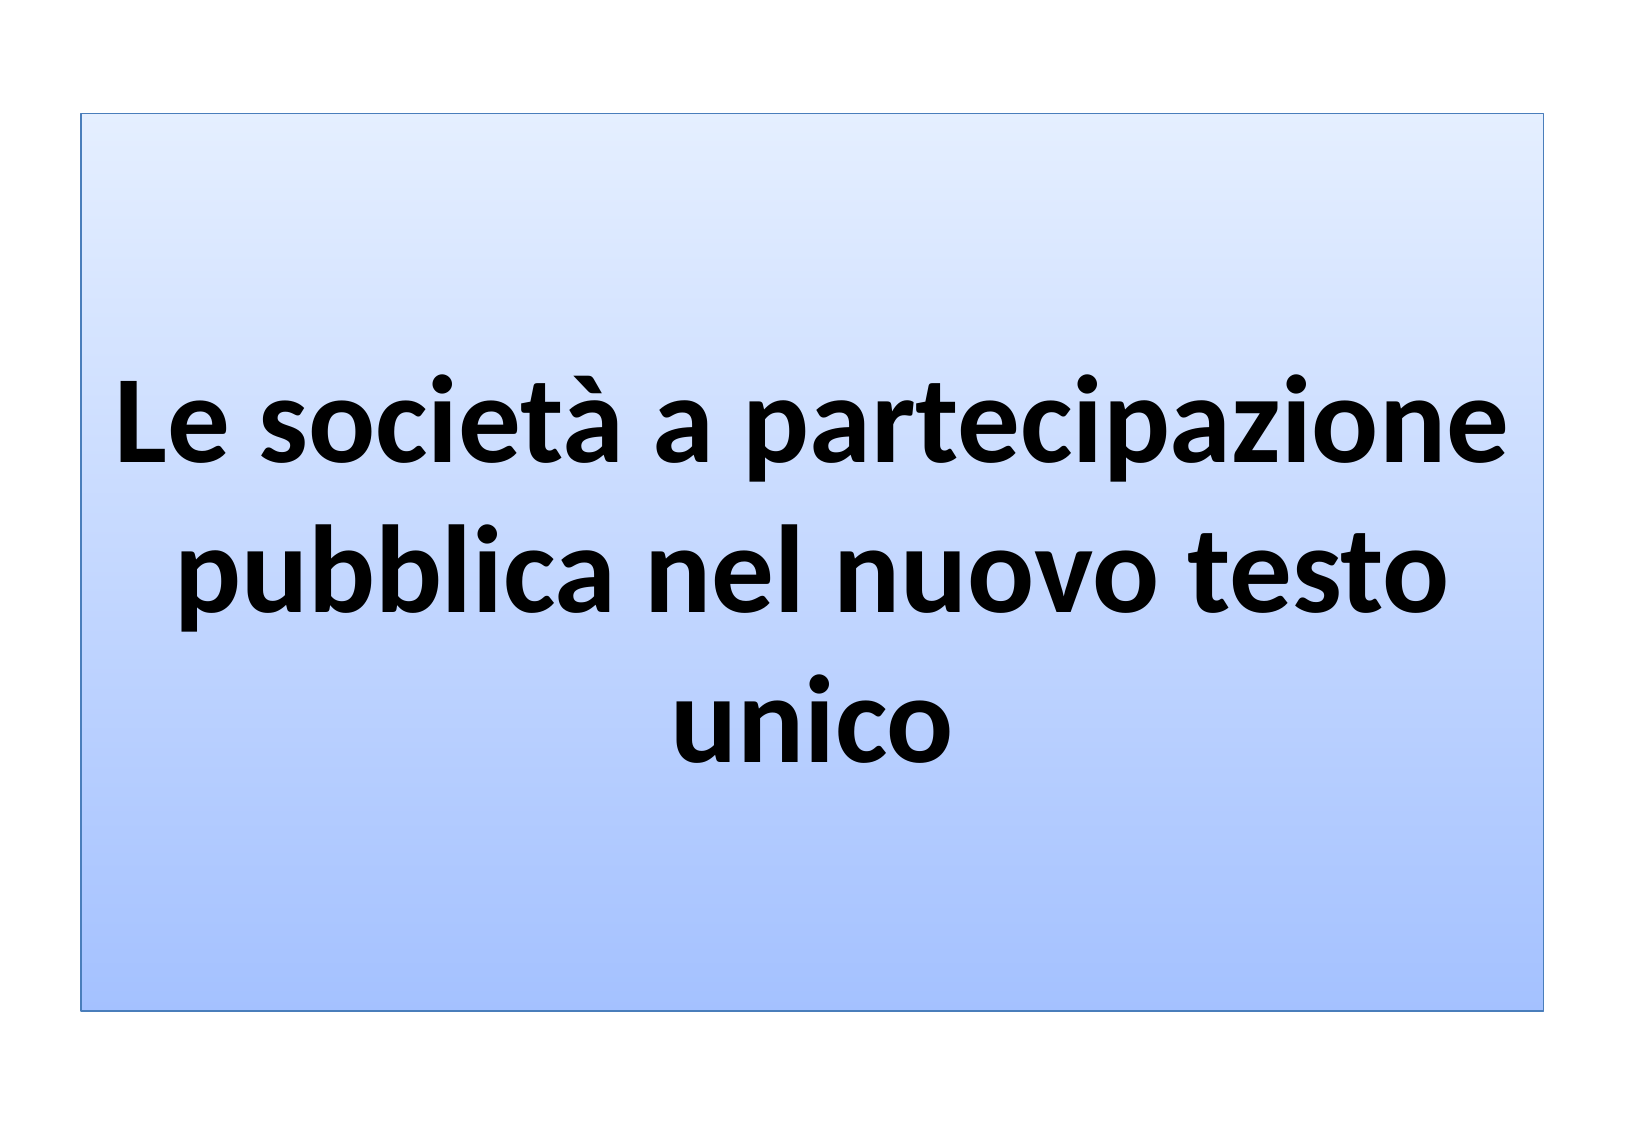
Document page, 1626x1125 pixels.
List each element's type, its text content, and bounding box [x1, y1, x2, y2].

text_box Le società a partecipazione pubblica nel nuovo testo unico [81, 113, 1544, 1012]
